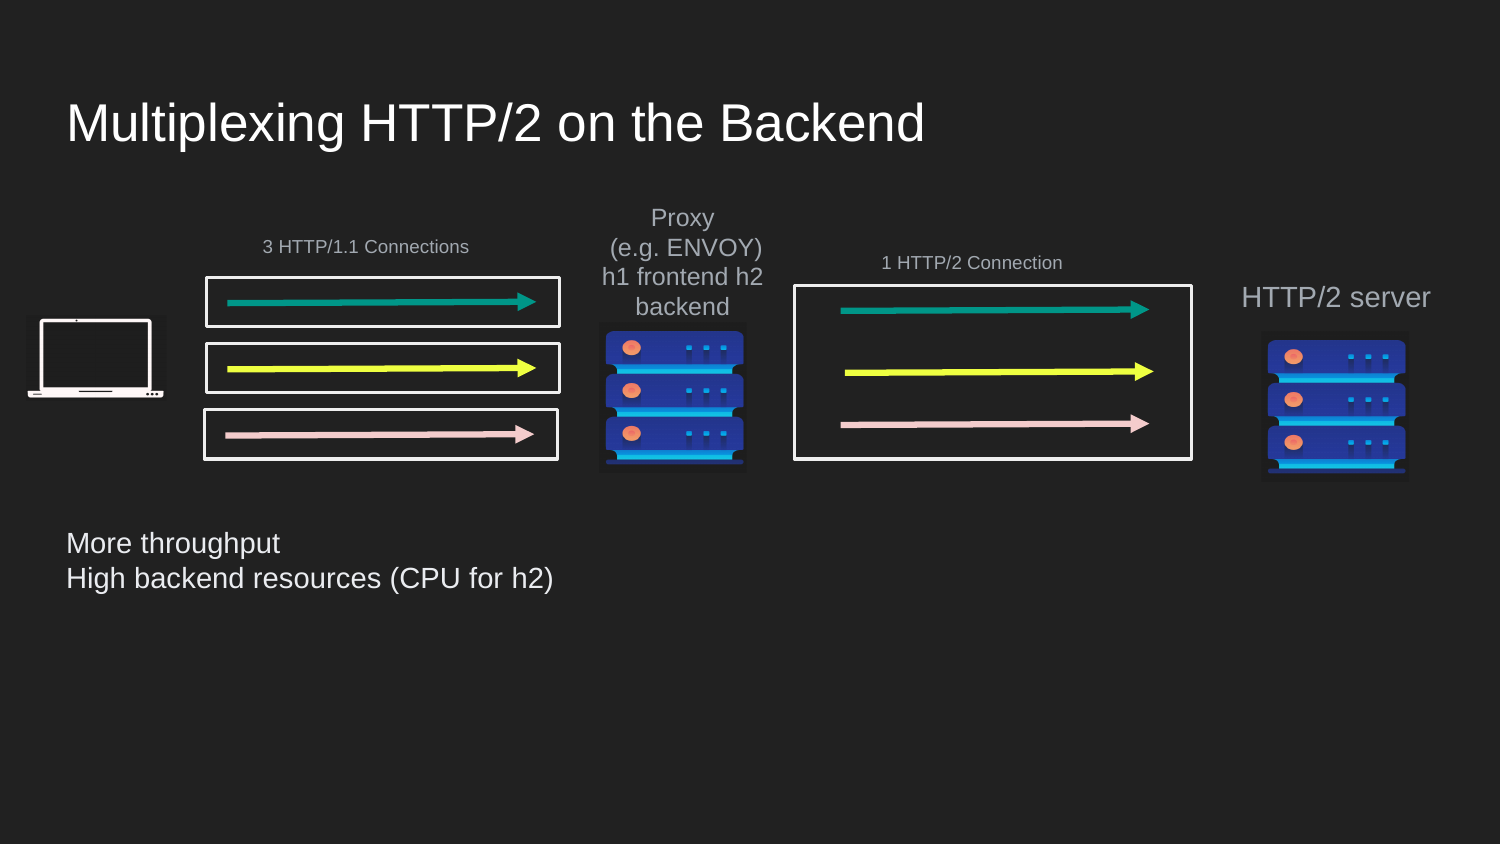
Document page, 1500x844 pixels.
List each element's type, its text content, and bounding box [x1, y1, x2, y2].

text_box Proxy (e.g. ENVOY) h1 frontend h2 backend [553, 186, 813, 336]
text_box 3 HTTP/1.1 Connections [247, 220, 519, 273]
picture [26, 315, 167, 401]
title Multiplexing HTTP/2 on the Backend [51, 72, 1449, 167]
text_box 1 HTTP/2 Connection [866, 235, 1137, 288]
picture [1261, 331, 1410, 482]
picture [599, 336, 747, 473]
text_box HTTP/2 server [1226, 263, 1480, 329]
text_box More throughput High backend resources (CPU for h2) [51, 509, 594, 610]
